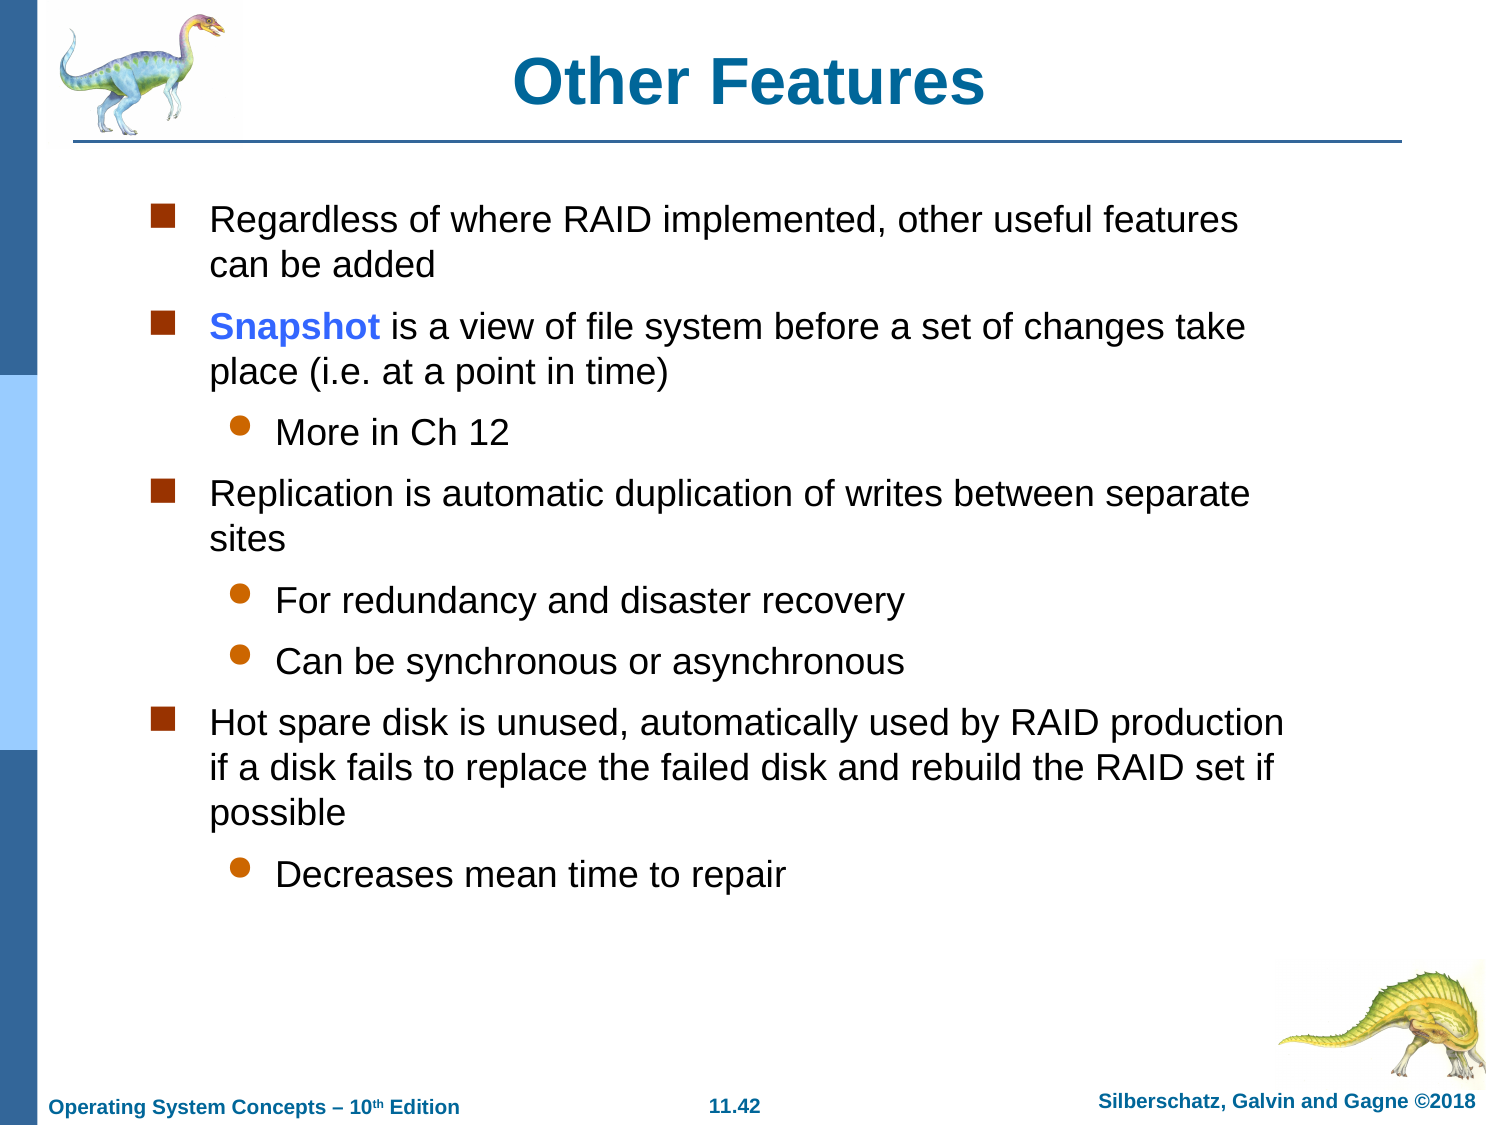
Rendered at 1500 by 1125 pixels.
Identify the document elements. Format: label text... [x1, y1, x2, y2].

picture [1415, 1093, 1423, 1098]
picture [46, 0, 243, 149]
picture [1275, 959, 1486, 1090]
title Other Features [75, 31, 1426, 126]
list Regardless of where RAID implemented, other useful features can be added Snapshot is a view of file system before a set of changes take place (i.e. at a point in time) More in Ch 12 Replication is automatic duplication of writes between separate sites For redundancy and disaster recovery Can be synchronous or asynchronous Hot spare disk is unused, automatically used by RAID production if a disk fails to replace the failed disk and rebuild the RAID set if possible Decreases mean time to repair [138, 187, 1307, 932]
